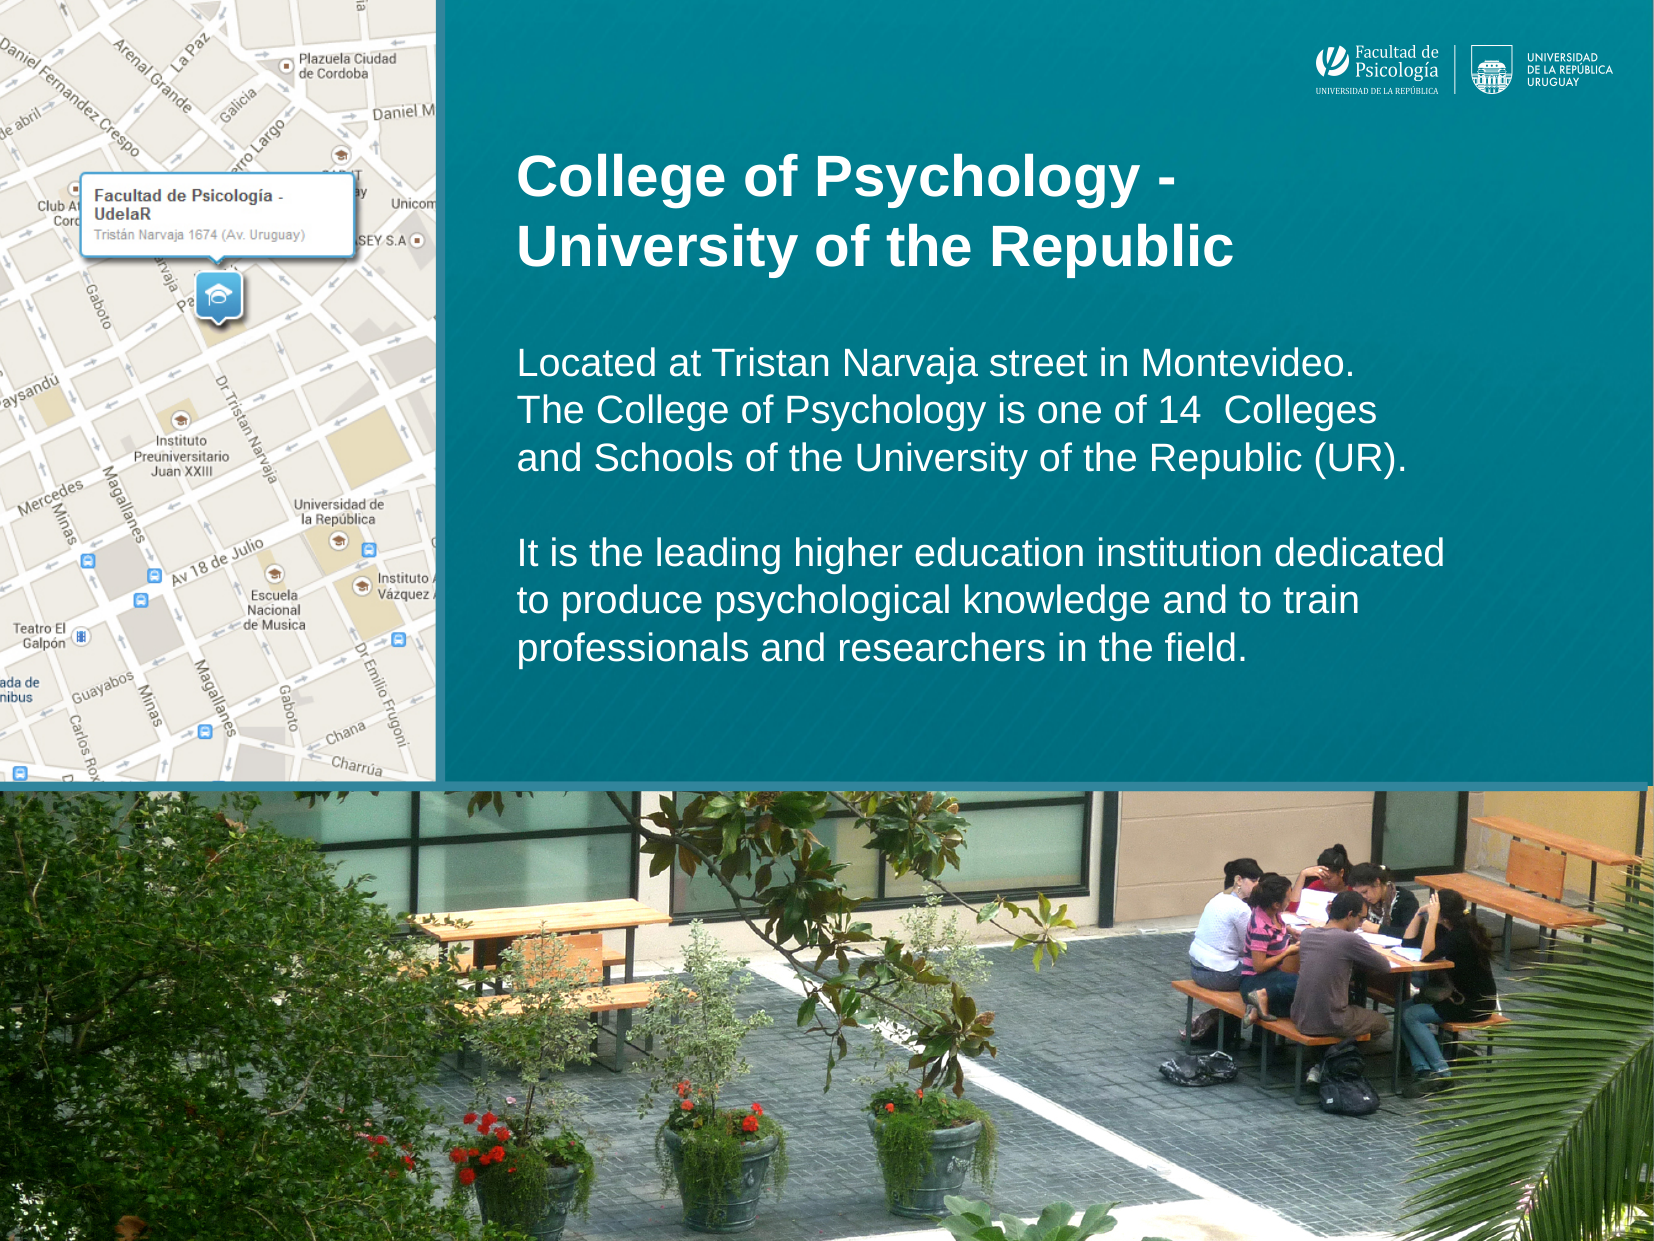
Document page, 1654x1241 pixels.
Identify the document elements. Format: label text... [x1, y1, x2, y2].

picture [0, 0, 1654, 1241]
title College of Psychology - University of the Republic [501, 130, 1367, 288]
text_box Located at Tristan Narvaja street in Montevideo. The College of Psychology is one of 14 Colleges and Schools of the University of the Republic (UR). It is the leading higher education institution dedicated to produce psychological knowledge and to train professionals and researchers in the field. [501, 328, 1465, 677]
picture [0, 0, 435, 781]
